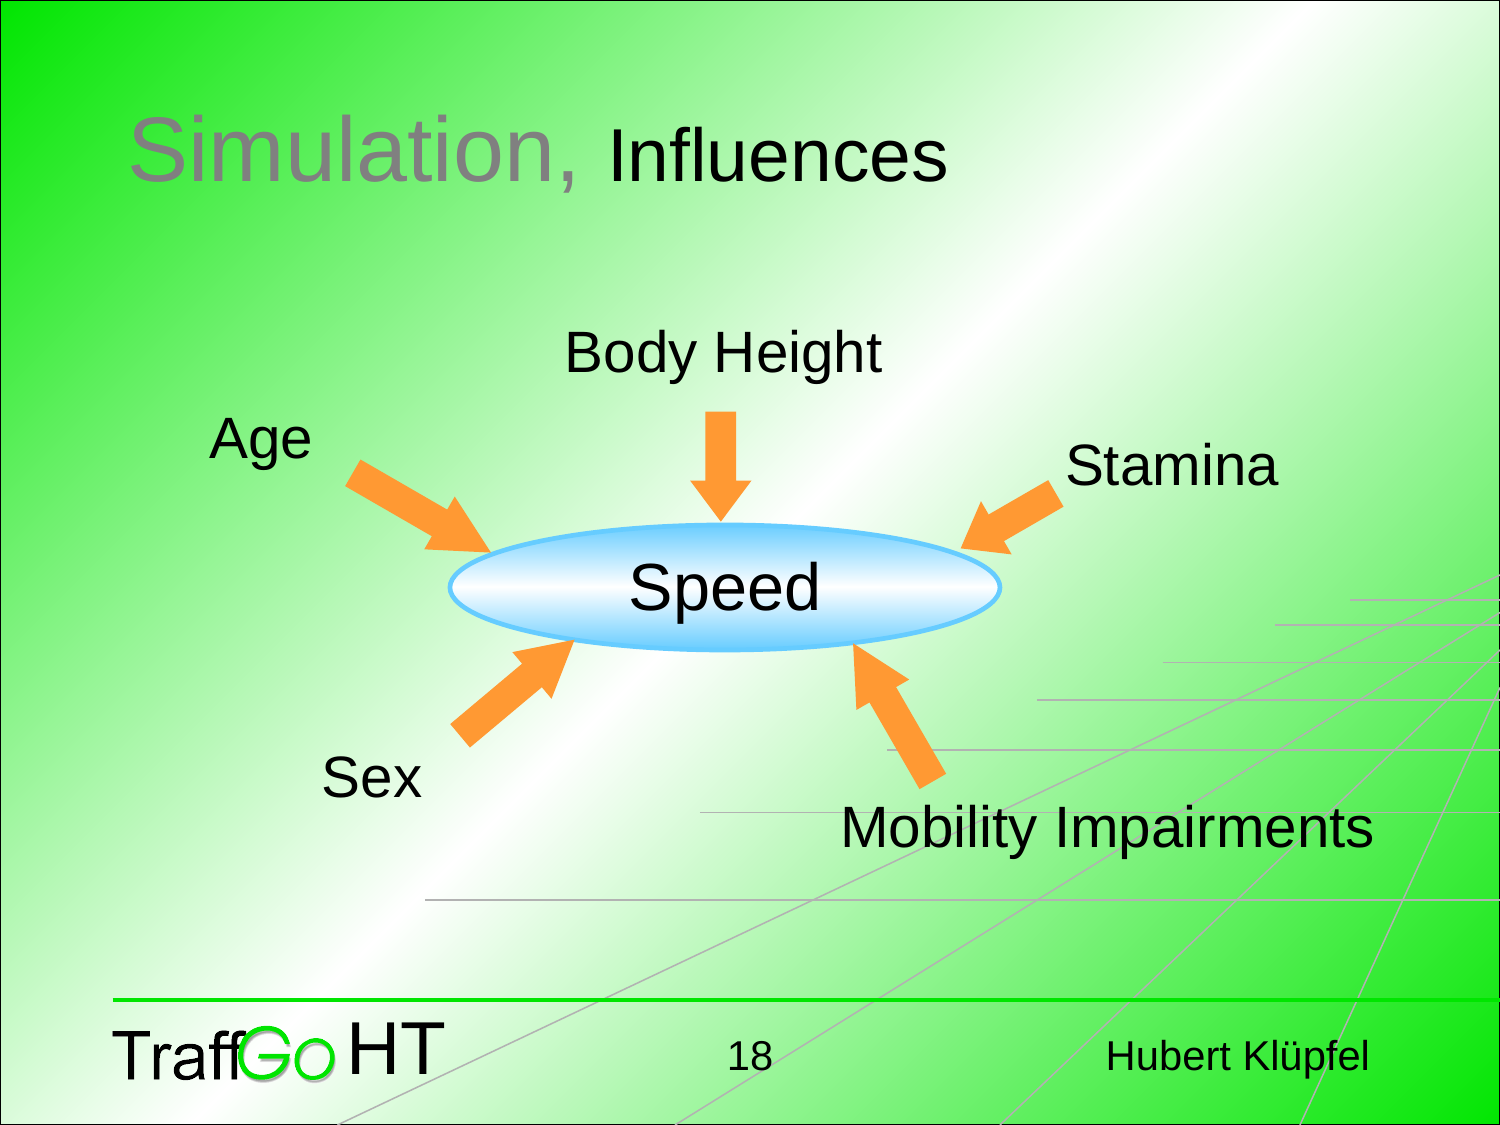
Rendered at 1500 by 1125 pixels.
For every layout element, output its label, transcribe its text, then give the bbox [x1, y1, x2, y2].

text_box Mobility Impairments [825, 787, 1391, 868]
text_box Sex [307, 737, 438, 818]
text_box Speed [449, 524, 1000, 651]
text_box Age [195, 398, 329, 479]
text_box [853, 644, 946, 789]
text_box Stamina [1050, 425, 1295, 506]
text_box [346, 460, 490, 552]
title Simulation, Influences [112, 87, 1388, 213]
picture [112, 1024, 338, 1085]
text_box Body Height [550, 312, 899, 394]
text_box [451, 640, 574, 747]
text_box [961, 481, 1063, 554]
text_box [691, 412, 751, 521]
